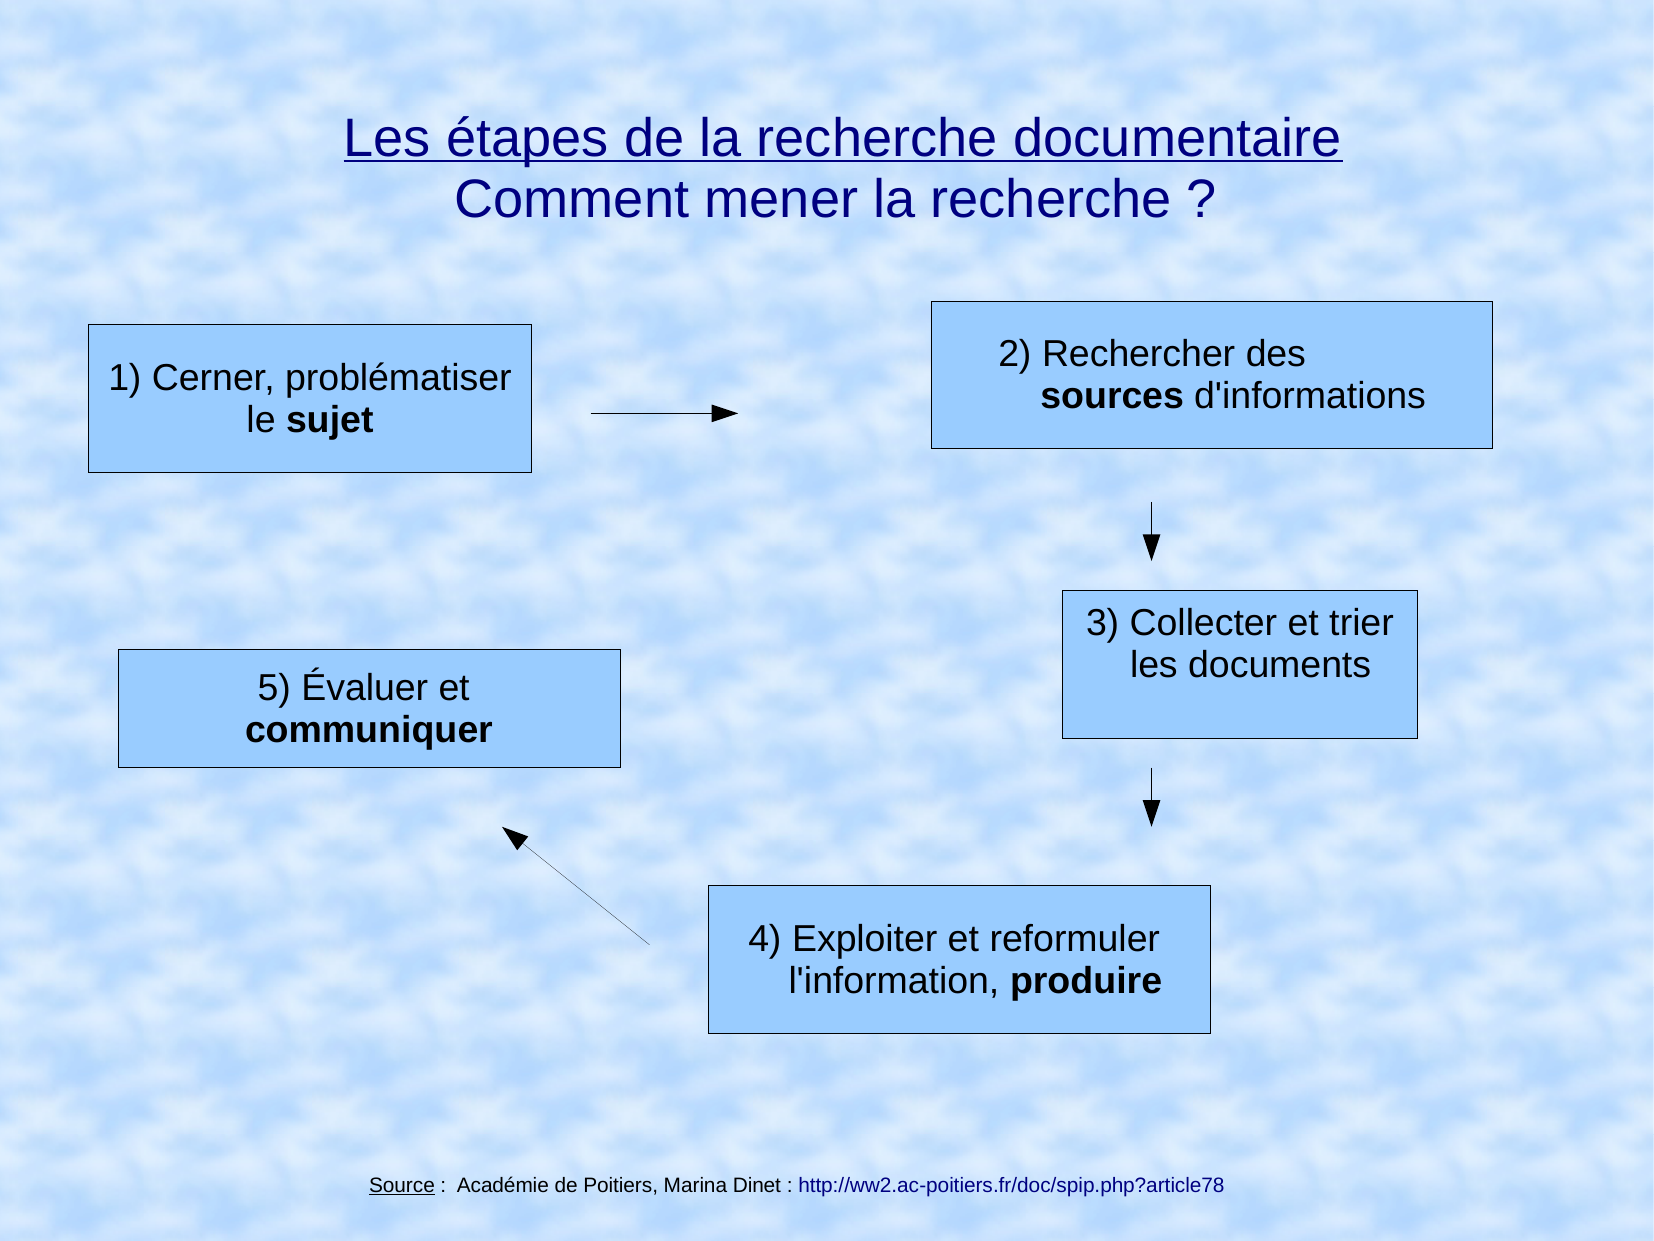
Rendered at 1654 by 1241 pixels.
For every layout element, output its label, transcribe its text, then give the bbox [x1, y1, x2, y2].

text_box 4) Exploiter et reformuler l'information, produire [708, 885, 1211, 1034]
text_box 3) Collecter et trier les documents [1062, 590, 1418, 739]
text_box 1) Cerner, problématiser le sujet [88, 324, 532, 473]
text_box 2) Rechercher des sources d'informations [931, 301, 1493, 449]
text_box Les étapes de la recherche documentaire Comment mener la recherche ? [328, 100, 1359, 237]
text_box Source : Académie de Poitiers, Marina Dinet : http://ww2.ac-poitiers.fr/doc/spip.php?article78 [354, 1151, 1388, 1209]
text_box 5) Évaluer et communiquer [118, 649, 621, 768]
picture [0, 0, 1654, 1241]
